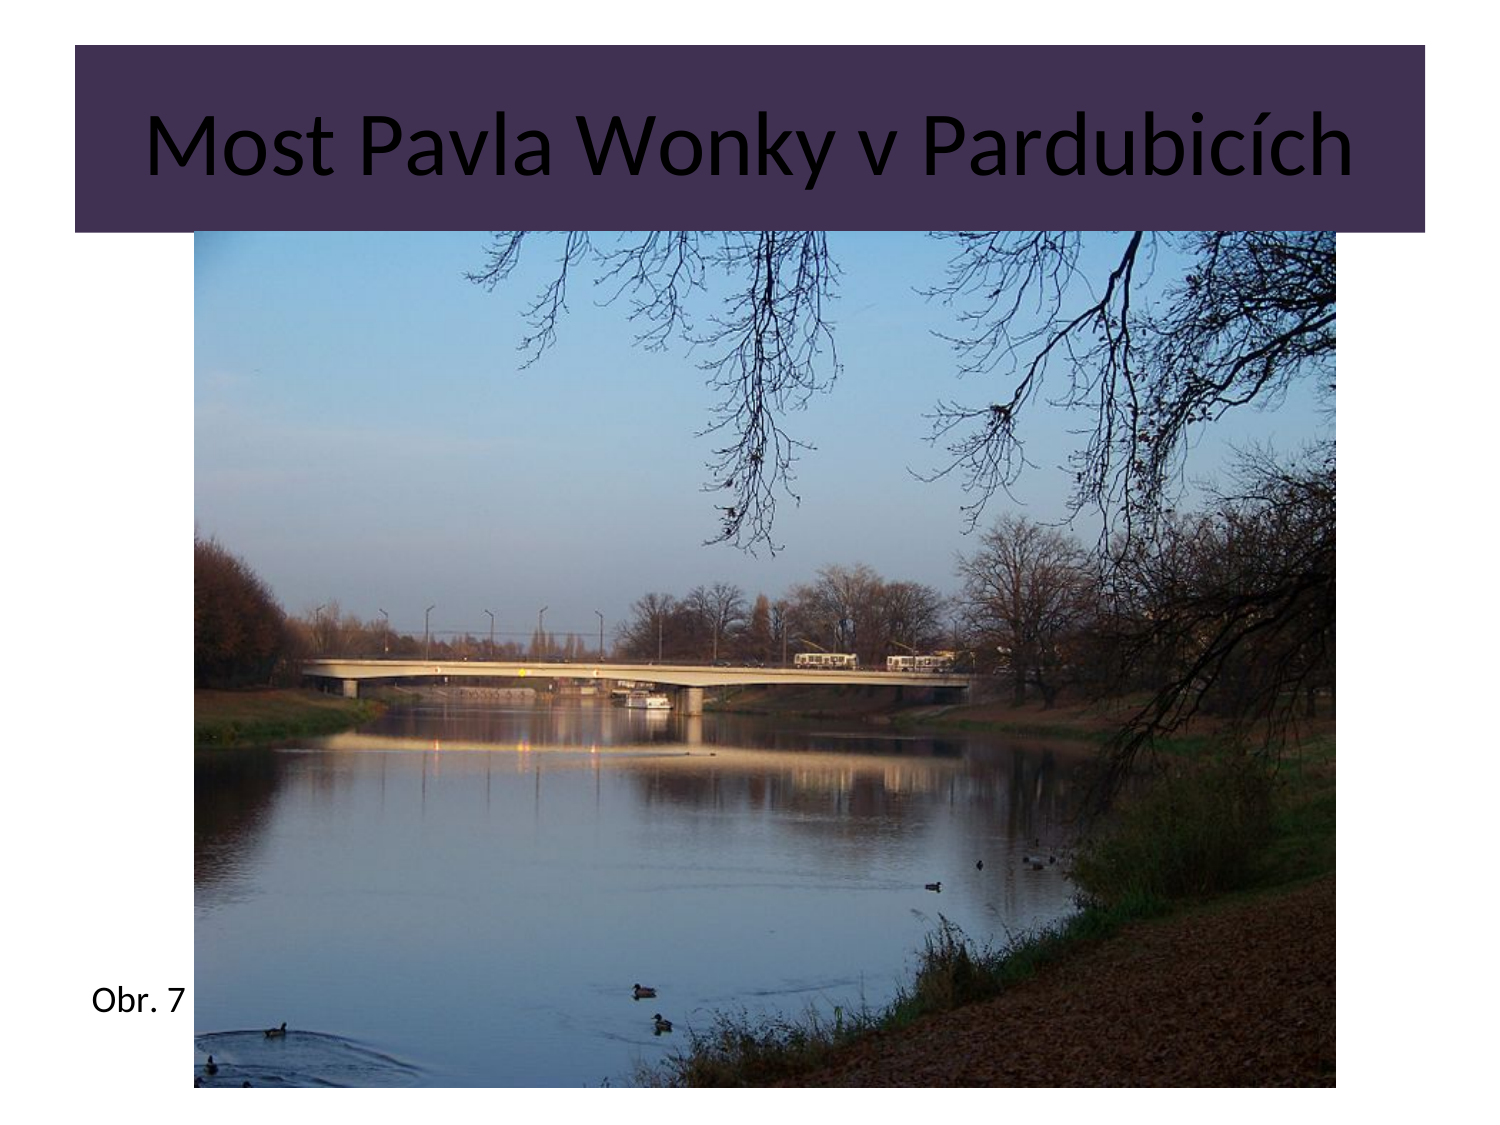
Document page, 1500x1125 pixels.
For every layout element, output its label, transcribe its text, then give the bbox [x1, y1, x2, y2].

text_box Obr. 7 [76, 967, 337, 1028]
text_box [194, 231, 1336, 1088]
title Most Pavla Wonky v Pardubicích [75, 45, 1426, 233]
